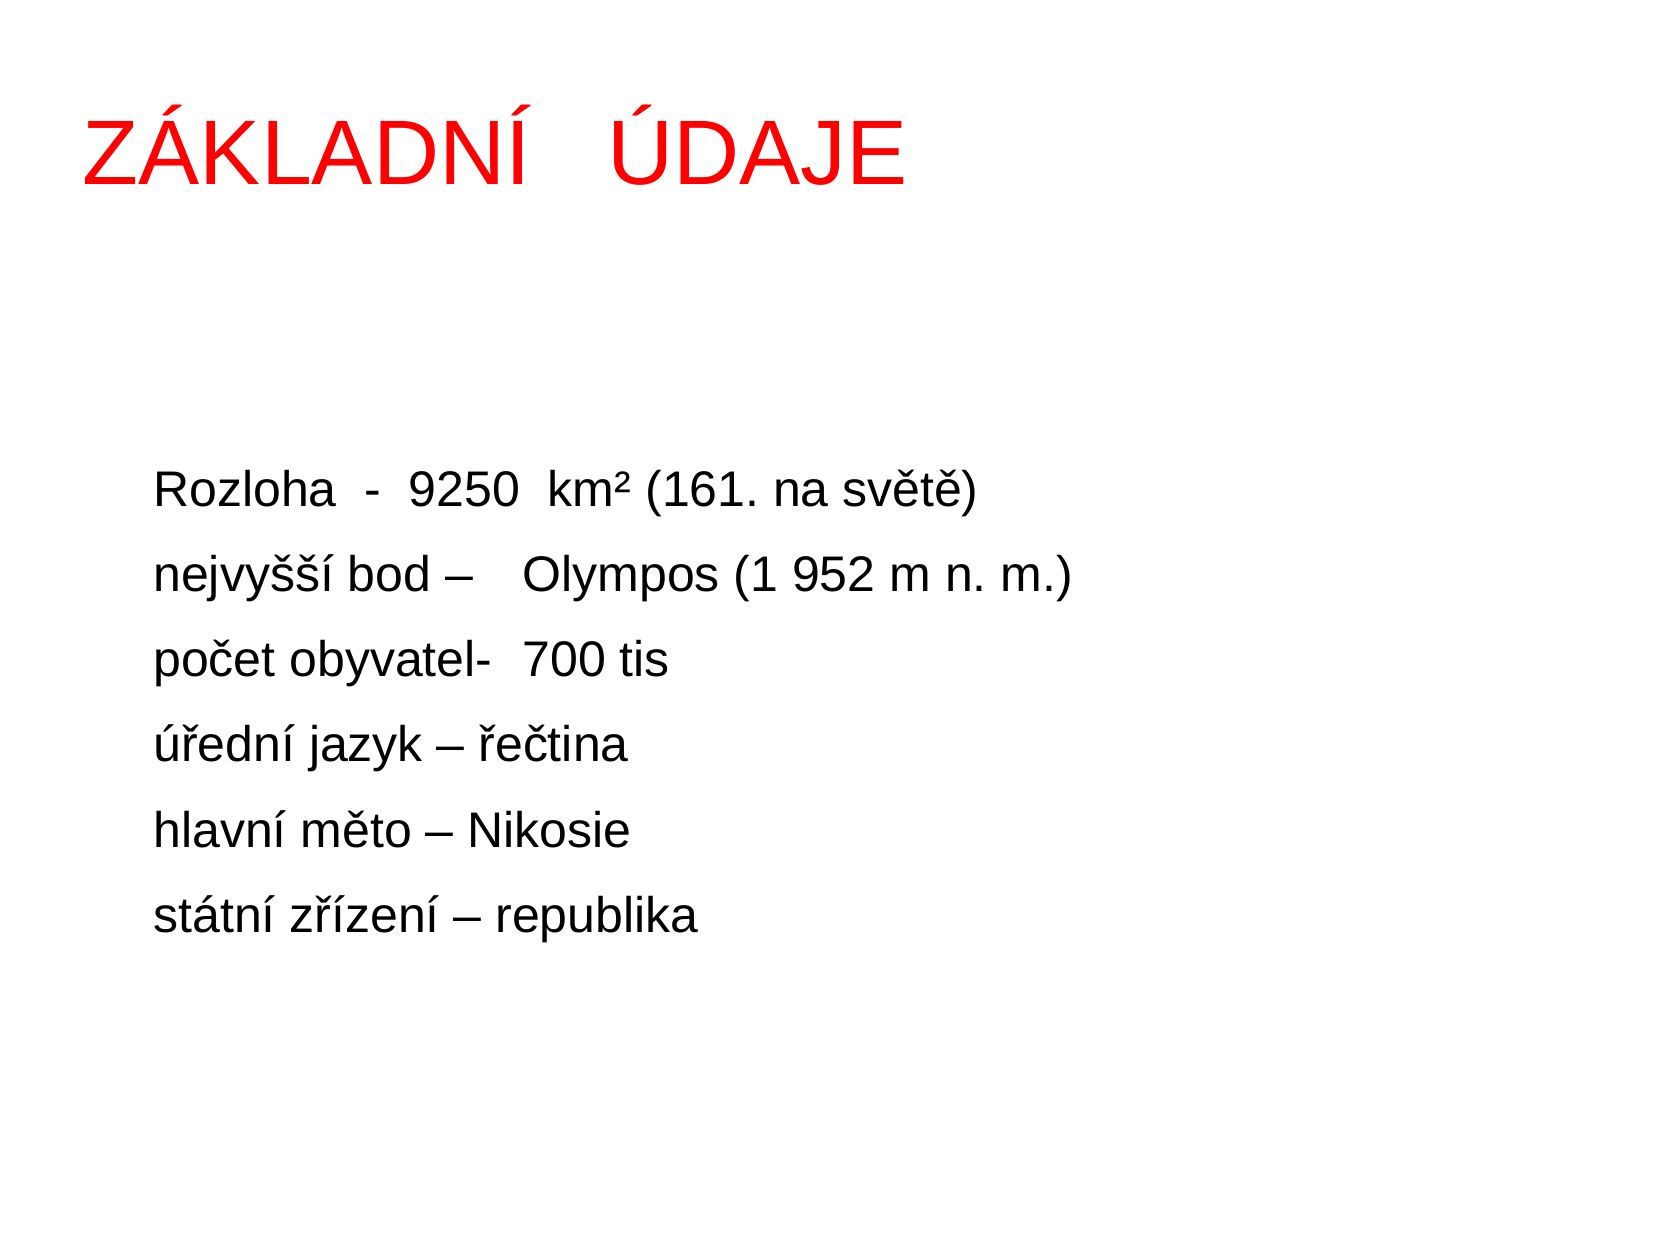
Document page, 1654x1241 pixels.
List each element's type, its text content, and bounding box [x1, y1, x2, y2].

list Rozloha - 9250 km² (161. na světě) nejvyšší bod – Olympos (1 952 m n. m.) počet obyvatel- 700 tis úřední jazyk – řečtina hlavní měto – Nikosie státní zřízení – republika [82, 290, 1571, 1109]
title ZÁKLADNÍ ÚDAJE [82, 49, 1571, 257]
